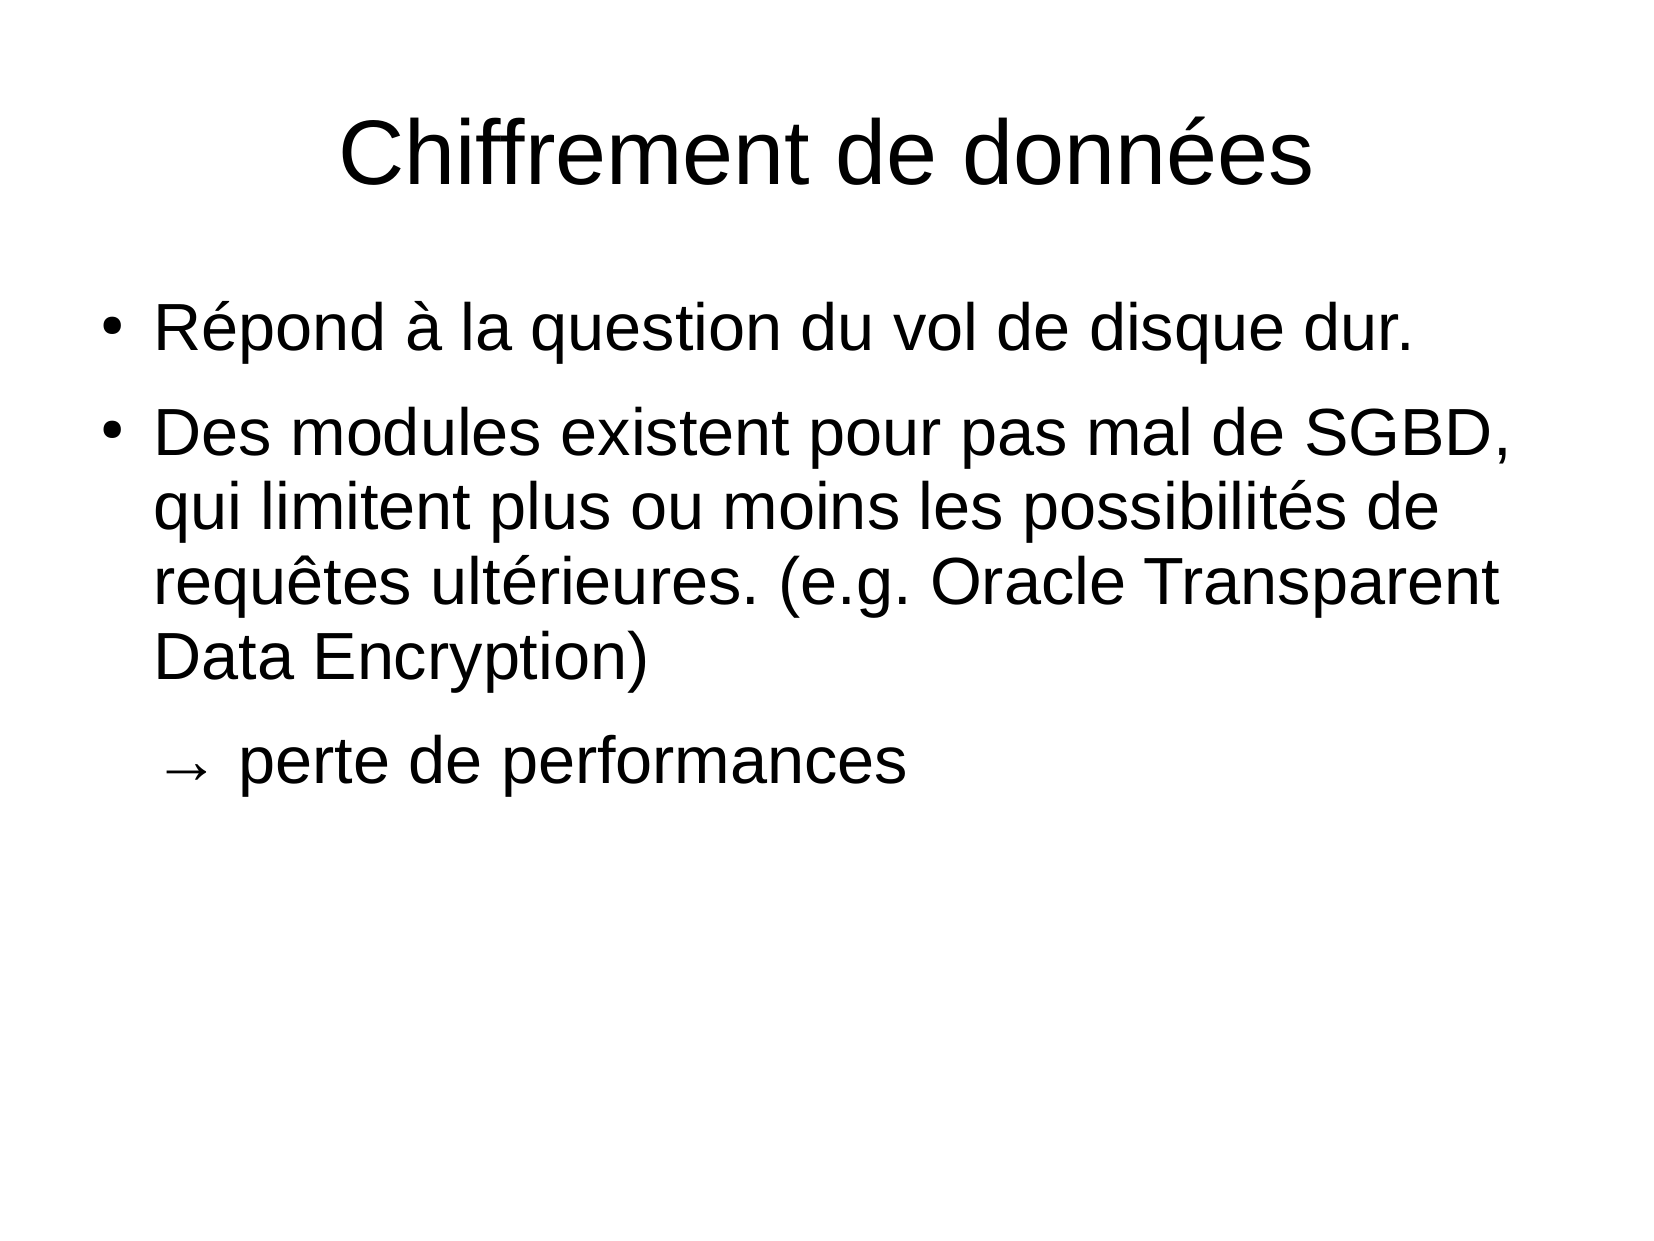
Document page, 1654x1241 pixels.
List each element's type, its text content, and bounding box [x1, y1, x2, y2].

list Répond à la question du vol de disque dur. Des modules existent pour pas mal de SGBD, qui limitent plus ou moins les possibilités de requêtes ultérieures. (e.g. Oracle Transparent Data Encryption) → perte de performances [82, 290, 1571, 1010]
title Chiffrement de données [82, 49, 1571, 257]
